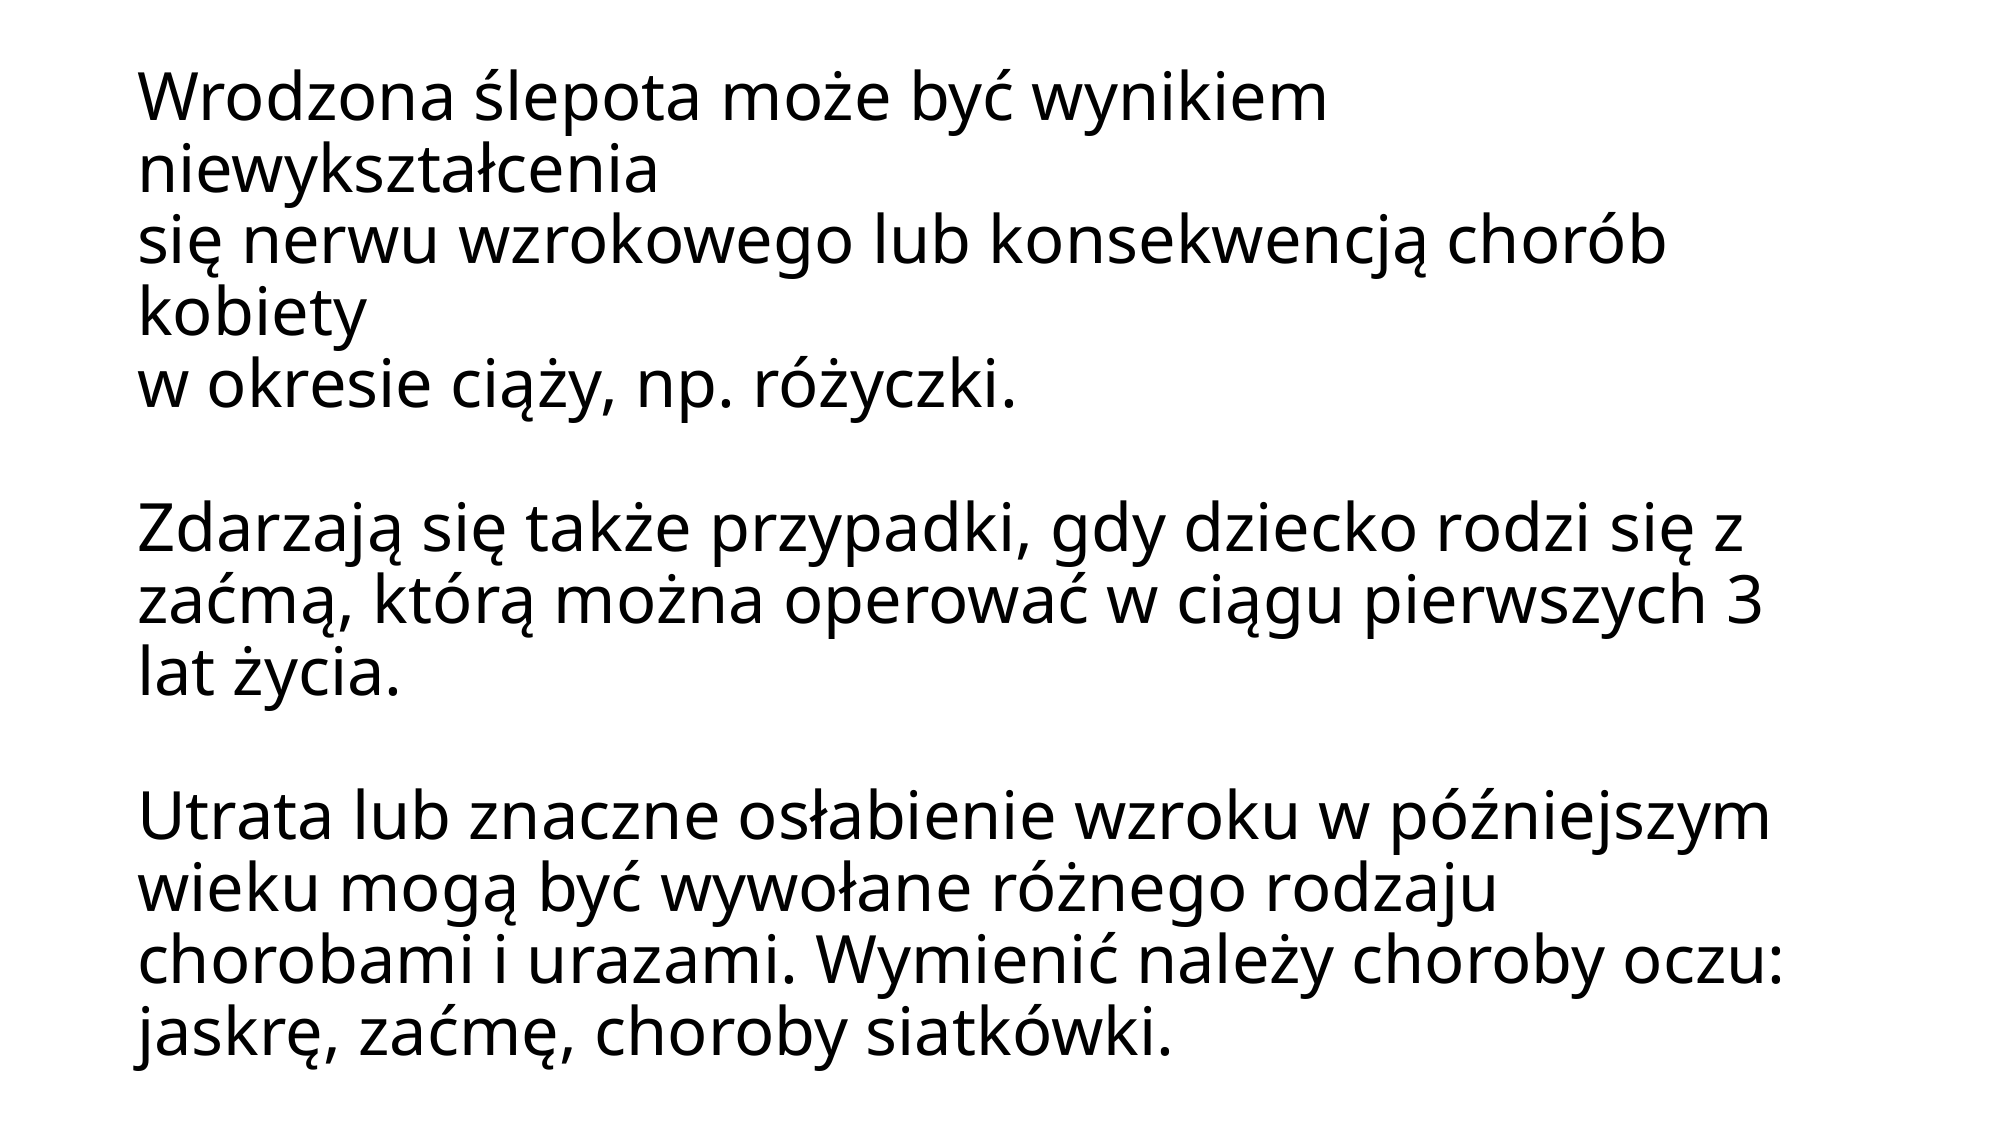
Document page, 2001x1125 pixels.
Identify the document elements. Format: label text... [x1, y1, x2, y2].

title Wrodzona ślepota może być wynikiem niewykształcenia się nerwu wzrokowego lub konsekwencją chorób kobiety w okresie ciąży, np. różyczki. Zdarzają się także przypadki, gdy dziecko rodzi się z zaćmą, którą można operować w ciągu pierwszych 3 lat życia. Utrata lub znaczne osłabienie wzroku w późniejszym wieku mogą być wywołane różnego rodzaju chorobami i urazami. Wymienić należy choroby oczu: jaskrę, zaćmę, choroby siatkówki. [122, 55, 1848, 995]
